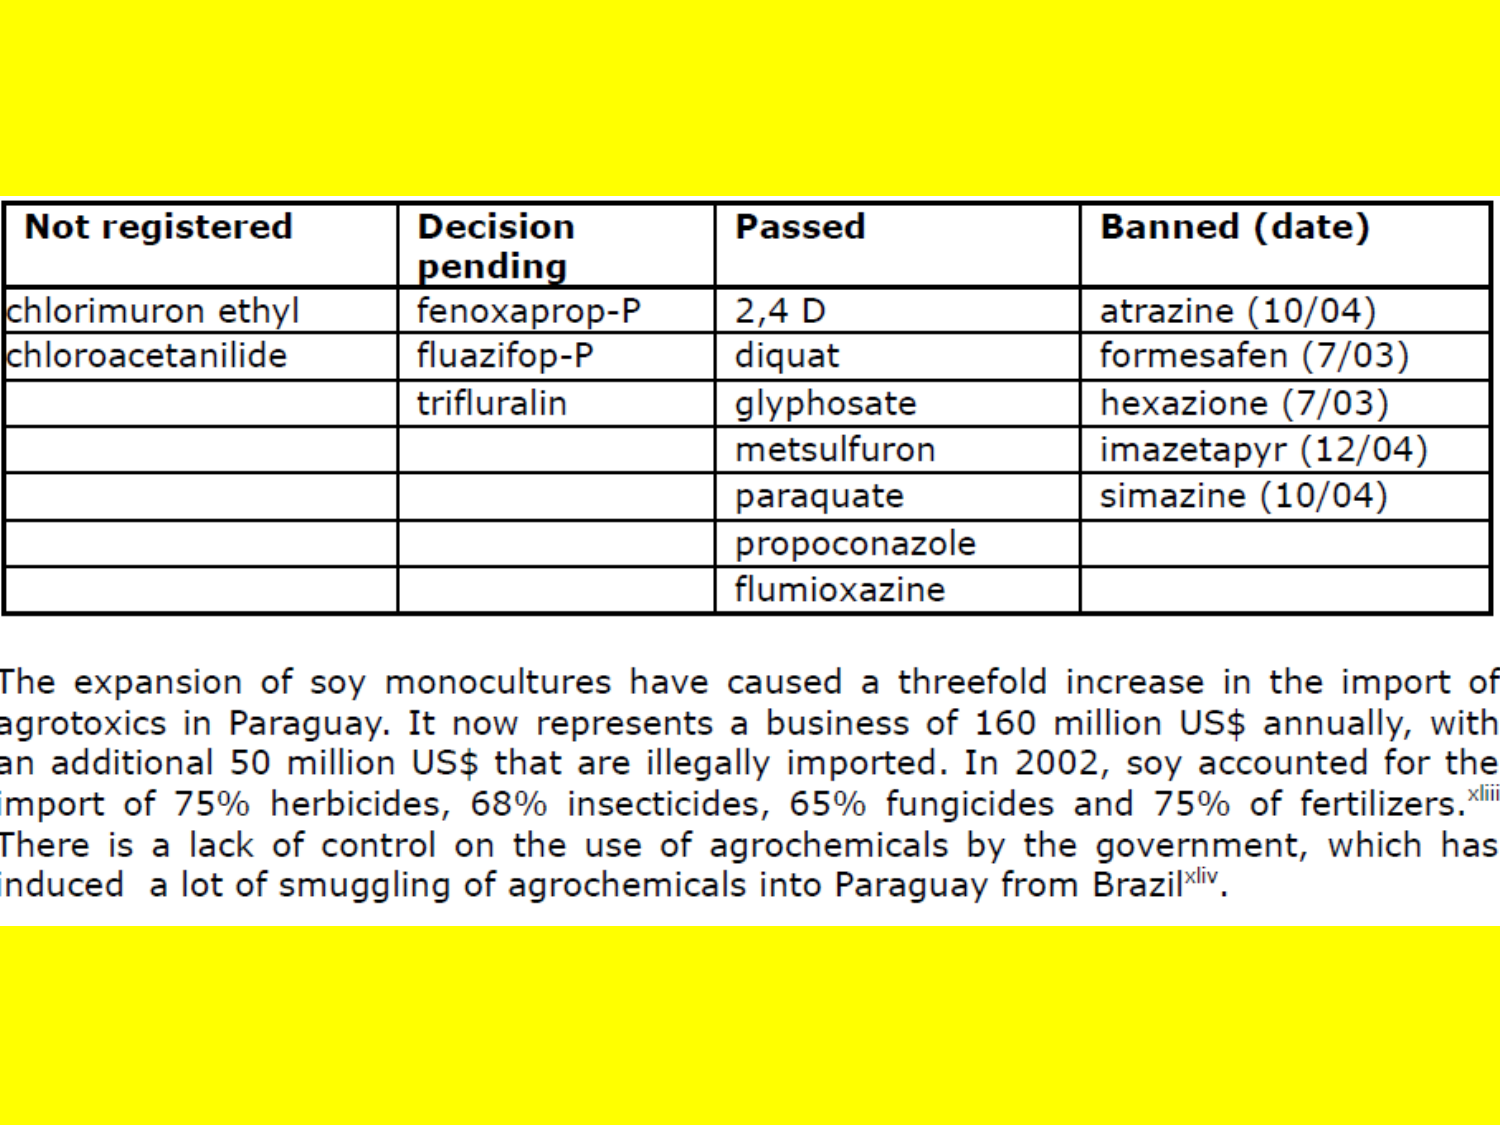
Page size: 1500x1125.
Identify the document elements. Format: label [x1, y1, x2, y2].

picture [0, 196, 1500, 926]
